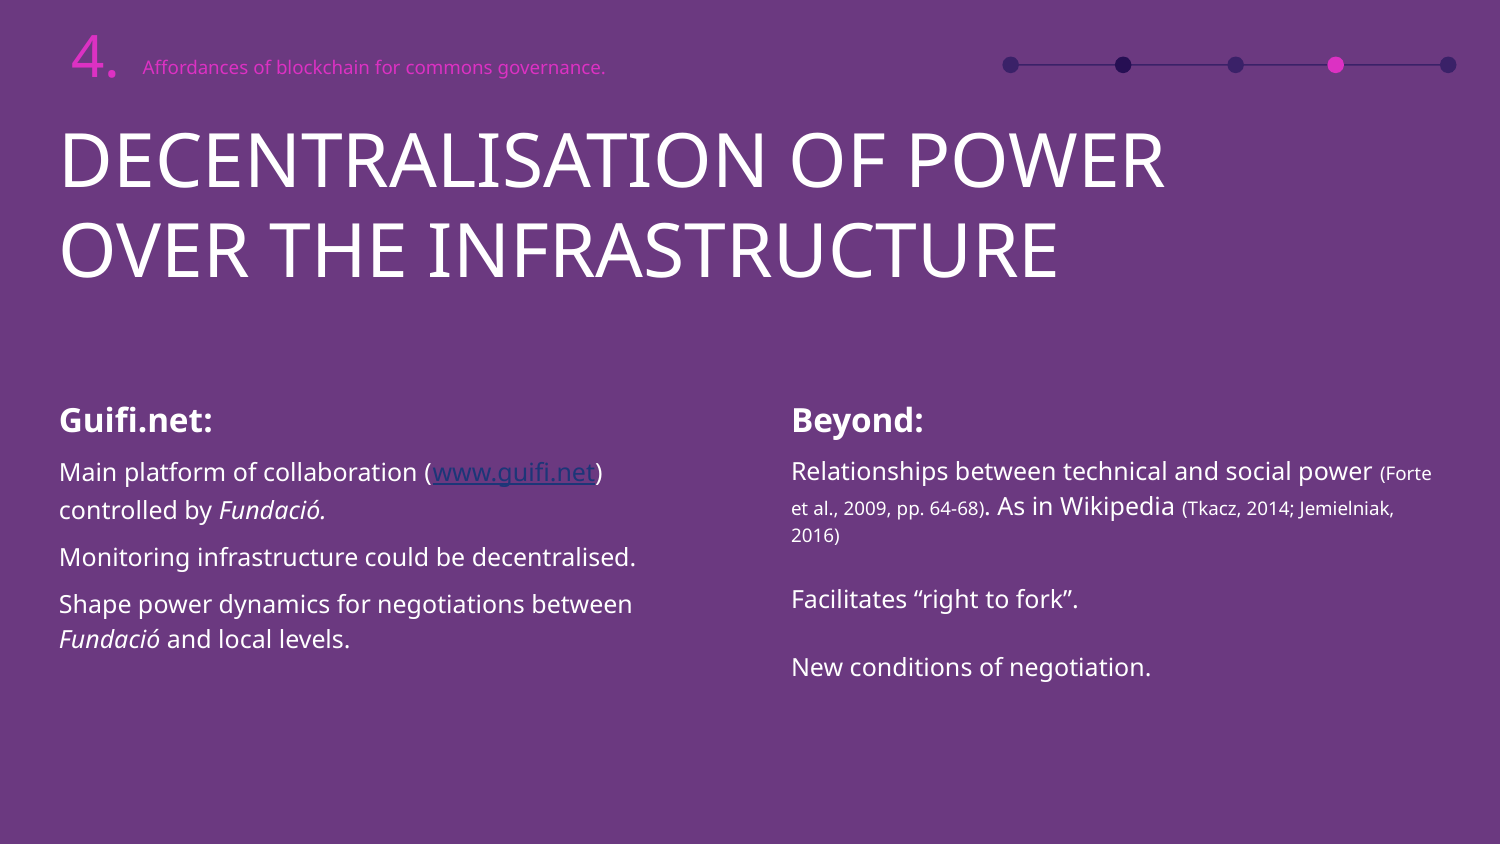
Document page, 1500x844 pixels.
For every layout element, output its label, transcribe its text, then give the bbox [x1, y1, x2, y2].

text_box [1227, 56, 1244, 74]
list Beyond: Relationships between technical and social power (Forte et al., 2009, pp. 64-68). As in Wikipedia (Tkacz, 2014; Jemielniak, 2016) Facilitates “right to fork”. New conditions of negotiation. [775, 378, 1462, 844]
text_box Affordances of blockchain for commons governance. [127, 40, 987, 89]
text_box [1327, 56, 1345, 74]
text_box [1002, 56, 1019, 74]
text_box 4. [56, 4, 165, 111]
text_box DECENTRALISATION OF POWER OVER THE INFRASTRUCTURE [43, 97, 1391, 211]
text_box [1114, 56, 1132, 74]
text_box [1439, 56, 1457, 74]
list Guifi.net: Main platform of collaboration (www.guifi.net) controlled by Fundació. Monitoring infrastructure could be decentralised. Shape power dynamics for negotiations between Fundació and local levels. [43, 378, 657, 839]
